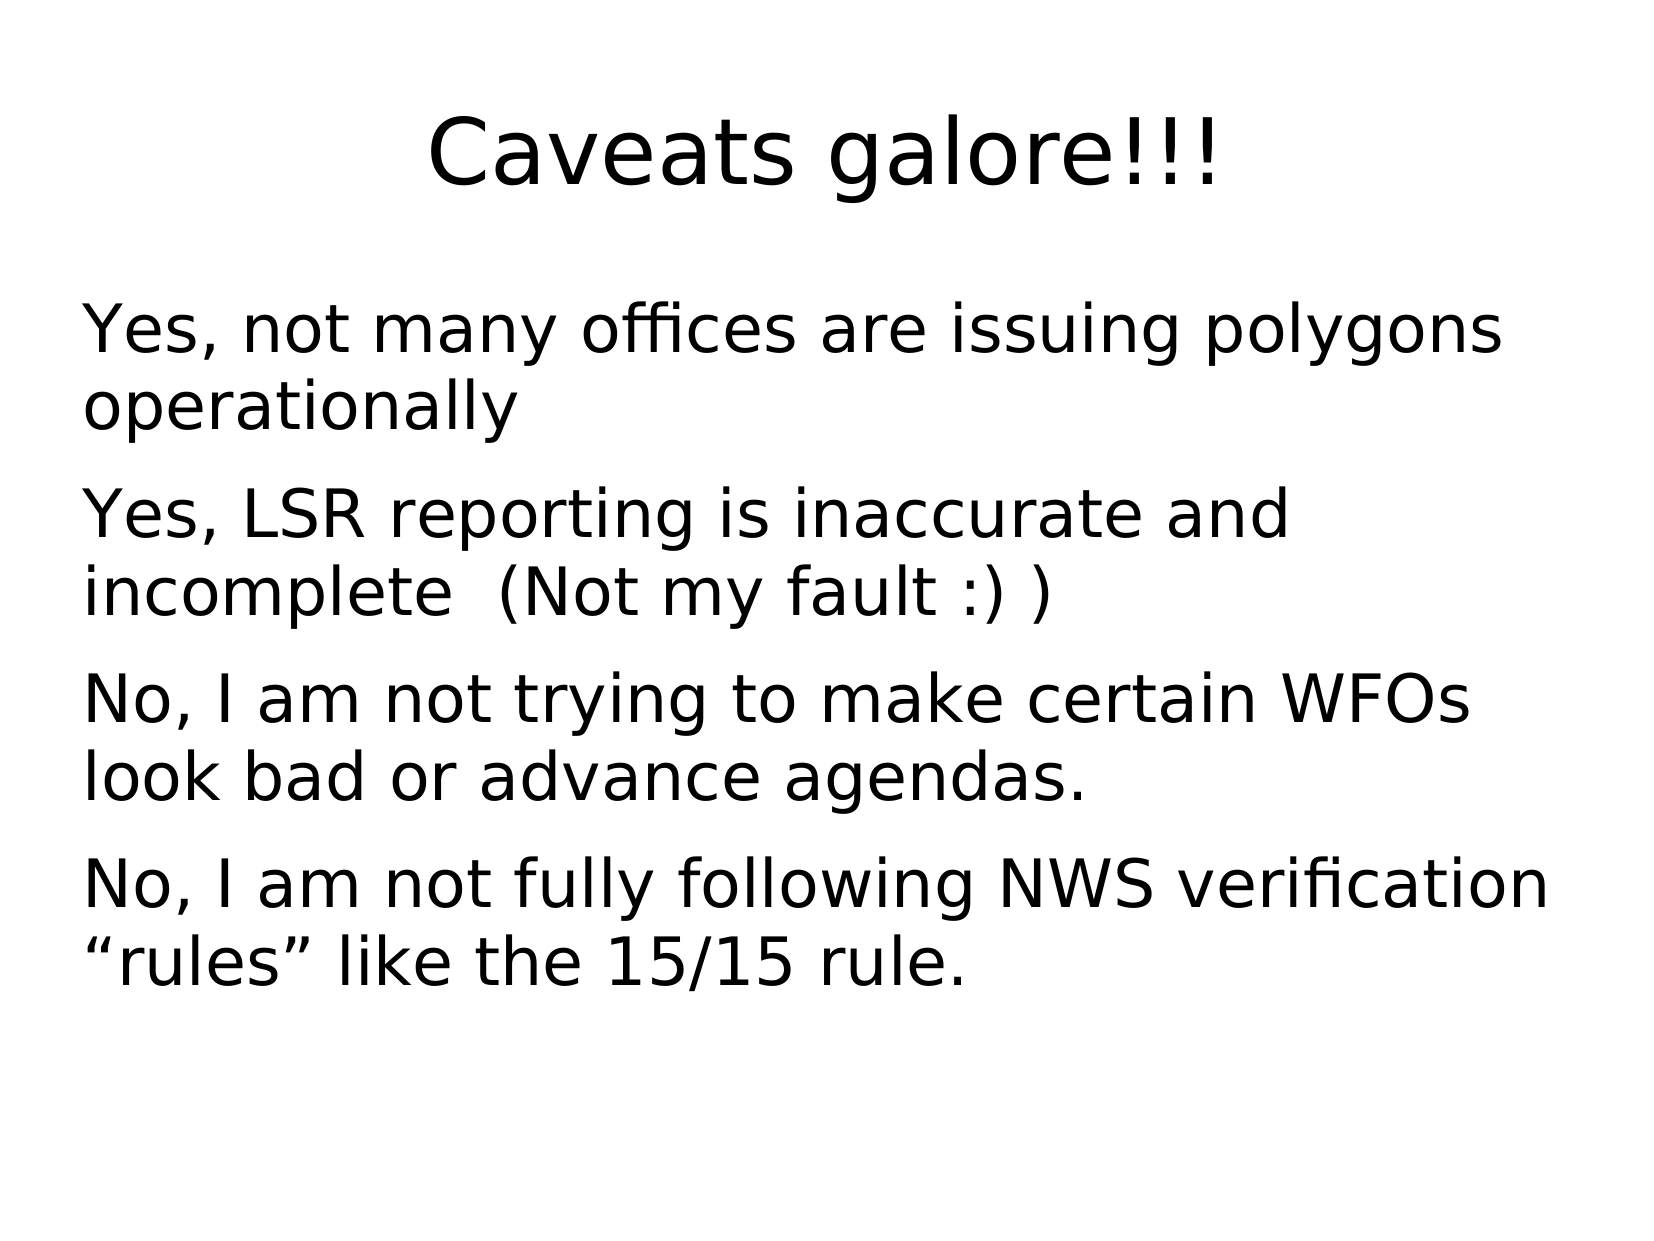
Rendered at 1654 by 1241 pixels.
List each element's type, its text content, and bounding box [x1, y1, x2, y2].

list Yes, not many offices are issuing polygons operationally Yes, LSR reporting is inaccurate and incomplete (Not my fault :) ) No, I am not trying to make certain WFOs look bad or advance agendas. No, I am not fully following NWS verification “rules” like the 15/15 rule. [82, 290, 1571, 1109]
title Caveats galore!!! [82, 49, 1571, 257]
